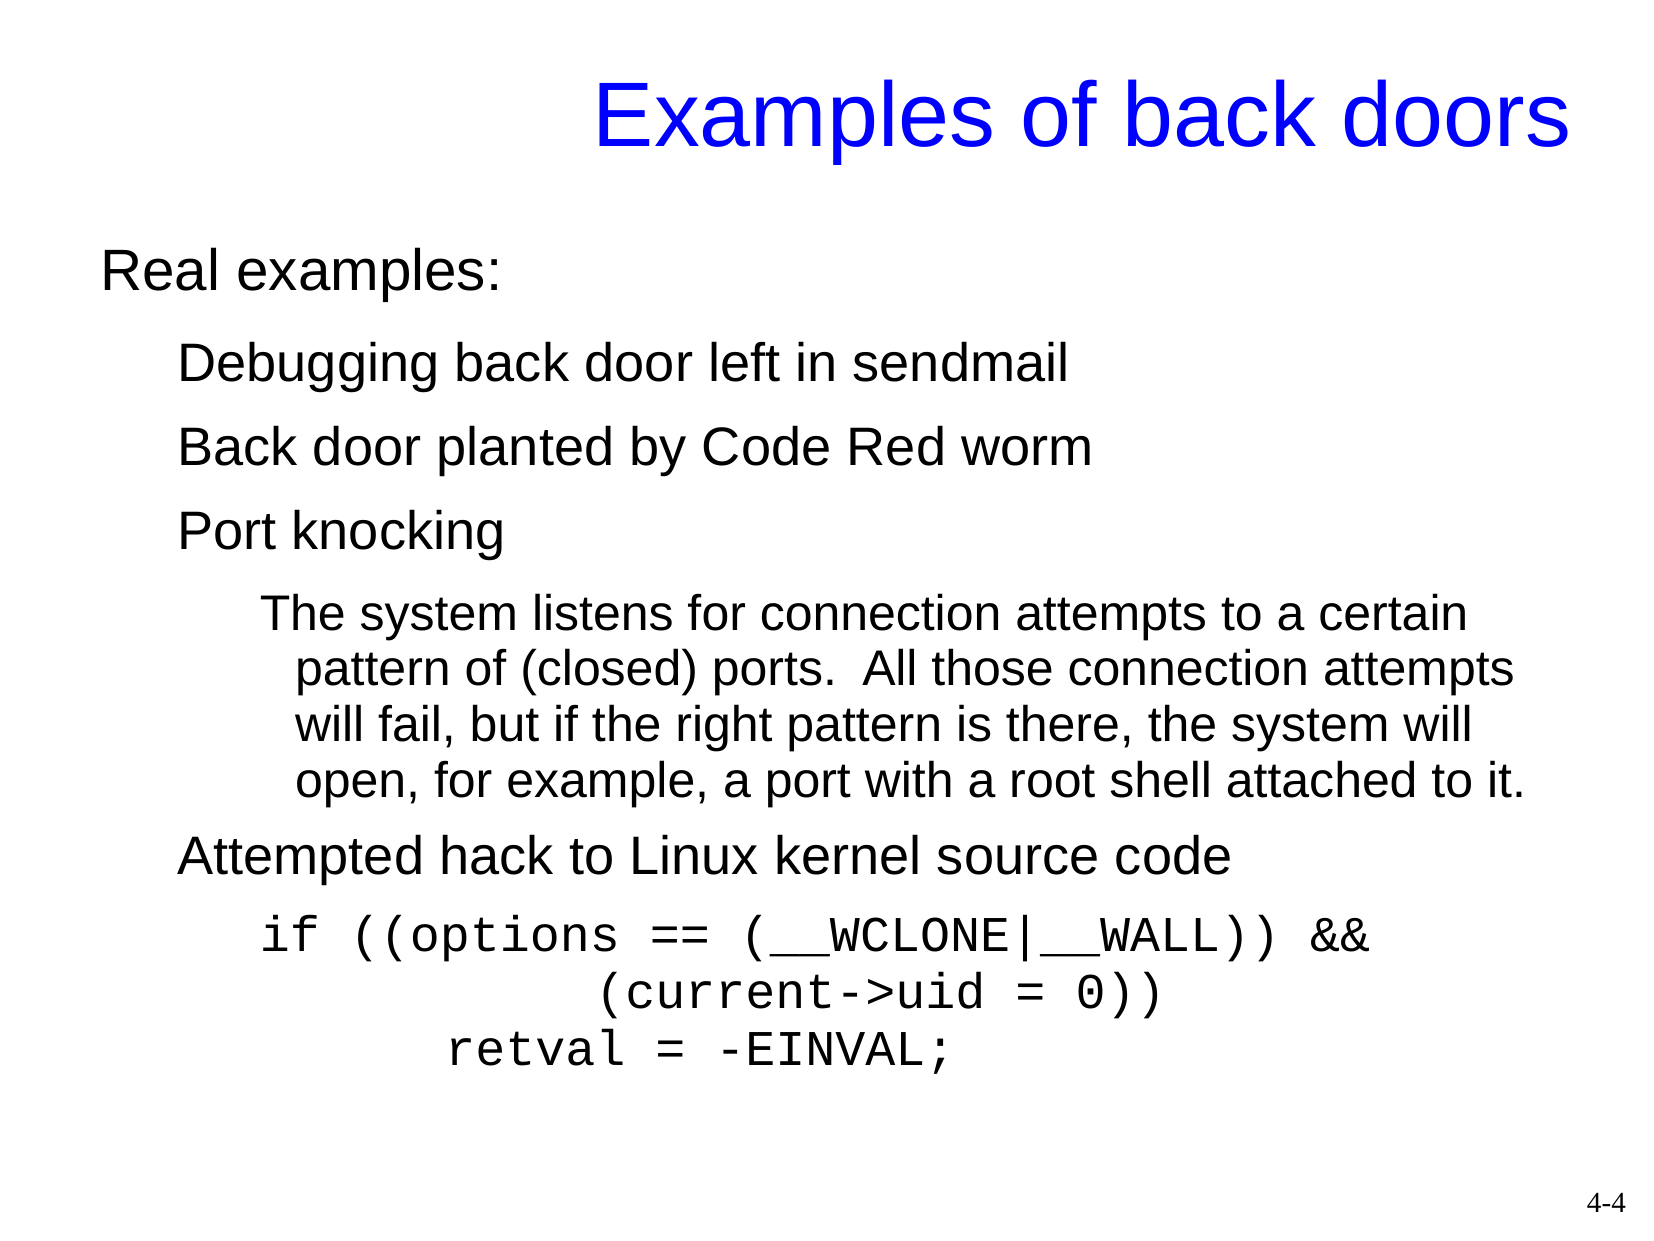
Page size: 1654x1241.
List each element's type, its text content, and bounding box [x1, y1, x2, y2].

list Real examples: Debugging back door left in sendmail Back door planted by Code Red worm Port knocking The system listens for connection attempts to a certain pattern of (closed) ports. All those connection attempts will fail, but if the right pattern is there, the system will open, for example, a port with a root shell attached to it. Attempted hack to Linux kernel source code if ((options == (__WCLONE|__WALL)) && (current->uid = 0)) retval = -EINVAL; [82, 237, 1571, 1156]
title Examples of back doors [84, 18, 1573, 211]
